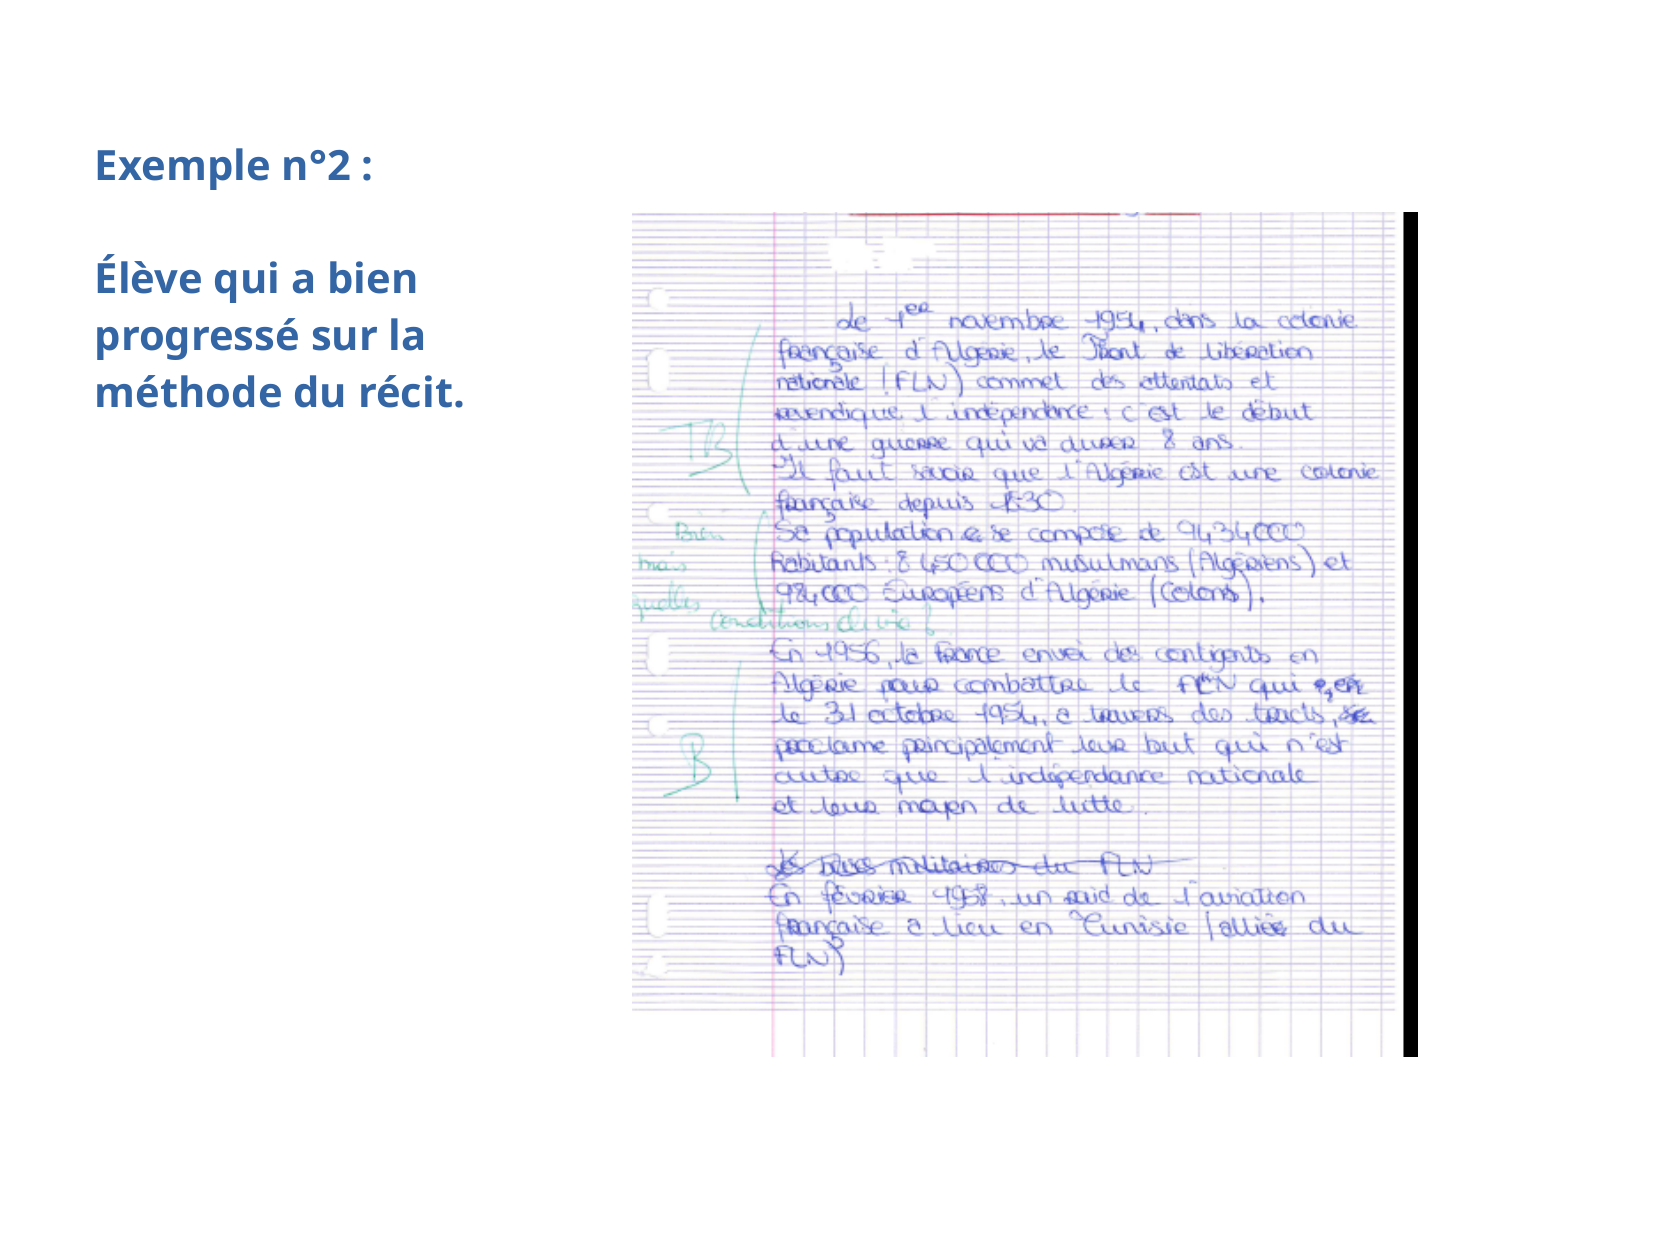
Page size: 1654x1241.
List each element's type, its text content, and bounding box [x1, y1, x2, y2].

title Exemple n°2 : Élève qui a bien progressé sur la méthode du récit. [94, 135, 532, 449]
picture [632, 212, 1418, 1057]
